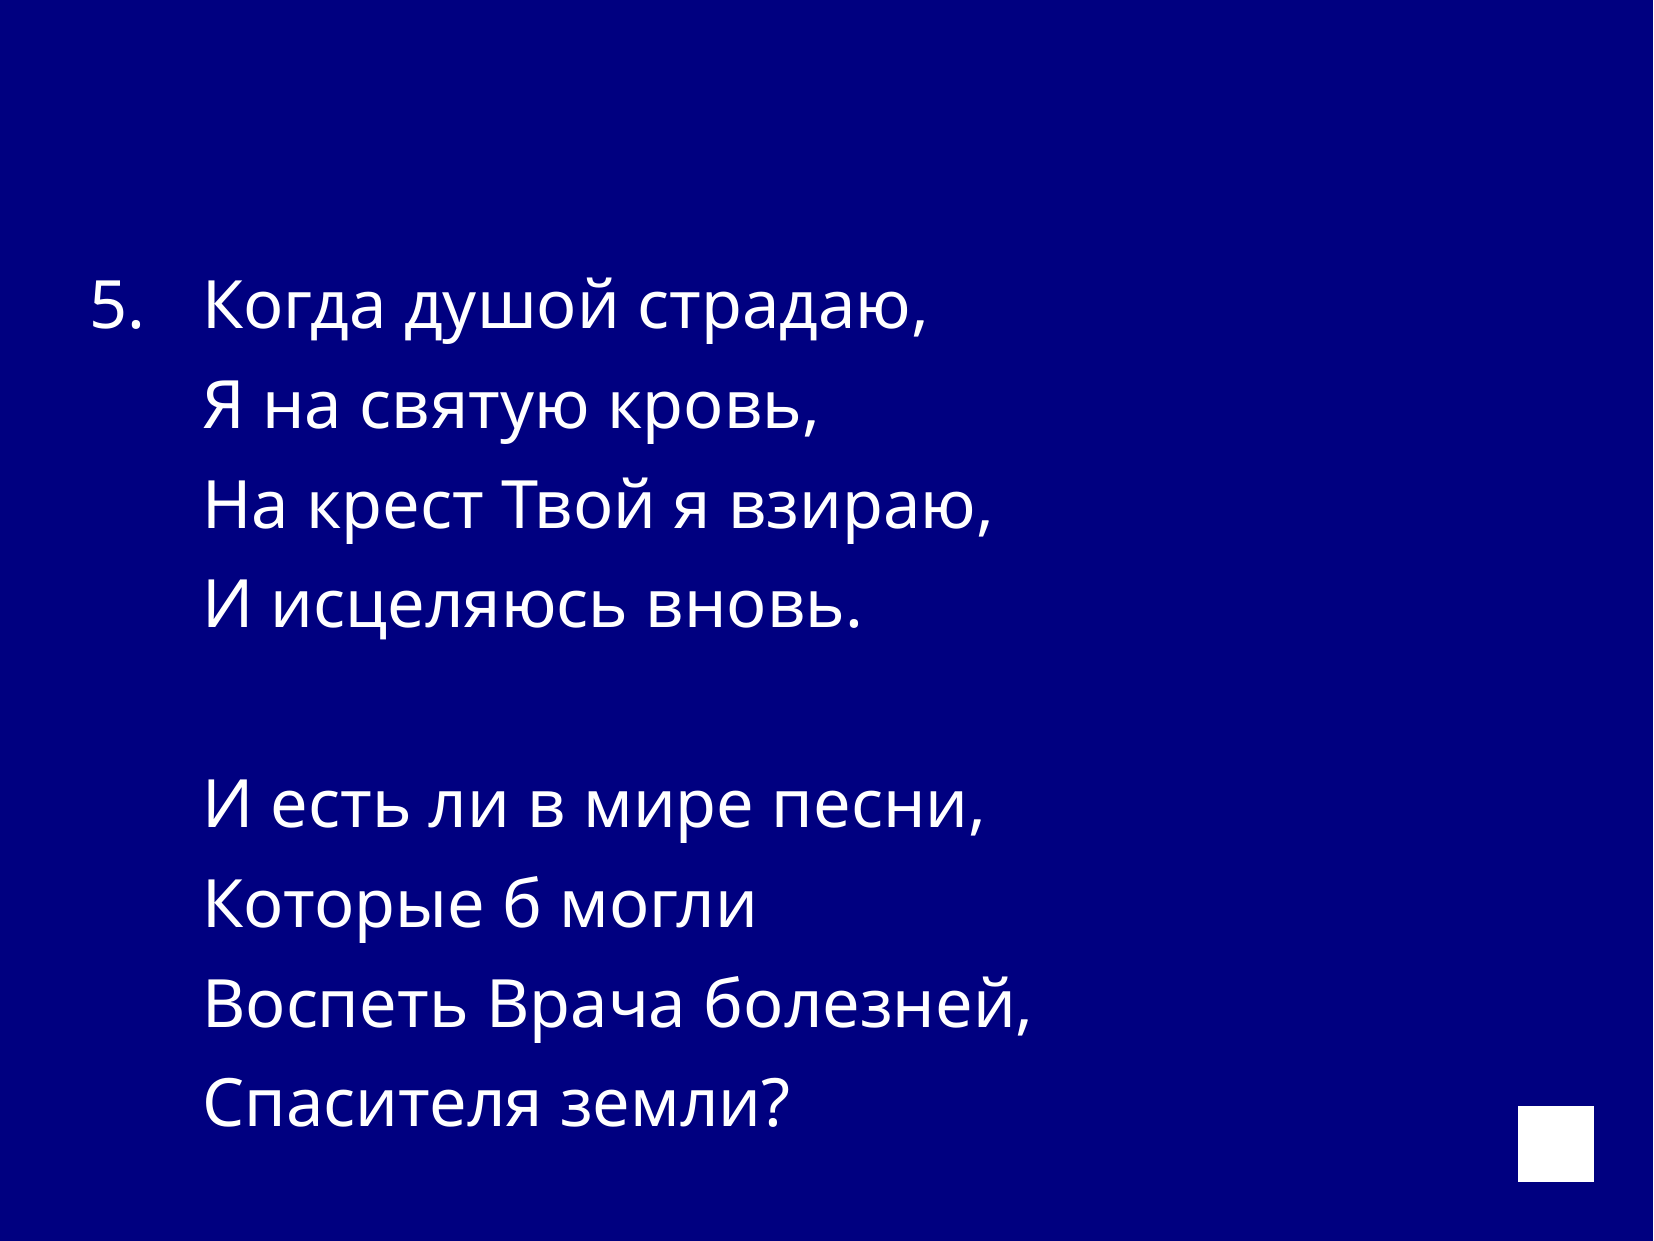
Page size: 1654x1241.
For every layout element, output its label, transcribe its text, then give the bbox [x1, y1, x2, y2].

text_box 5. Когда душой страдаю, Я на святую кровь, На крест Твой я взираю, И исцеляюсь вновь. И есть ли в мире песни, Которые б могли Воспеть Врача болезней, Спасителя земли? [75, 150, 1576, 1163]
text_box [1518, 1106, 1594, 1182]
